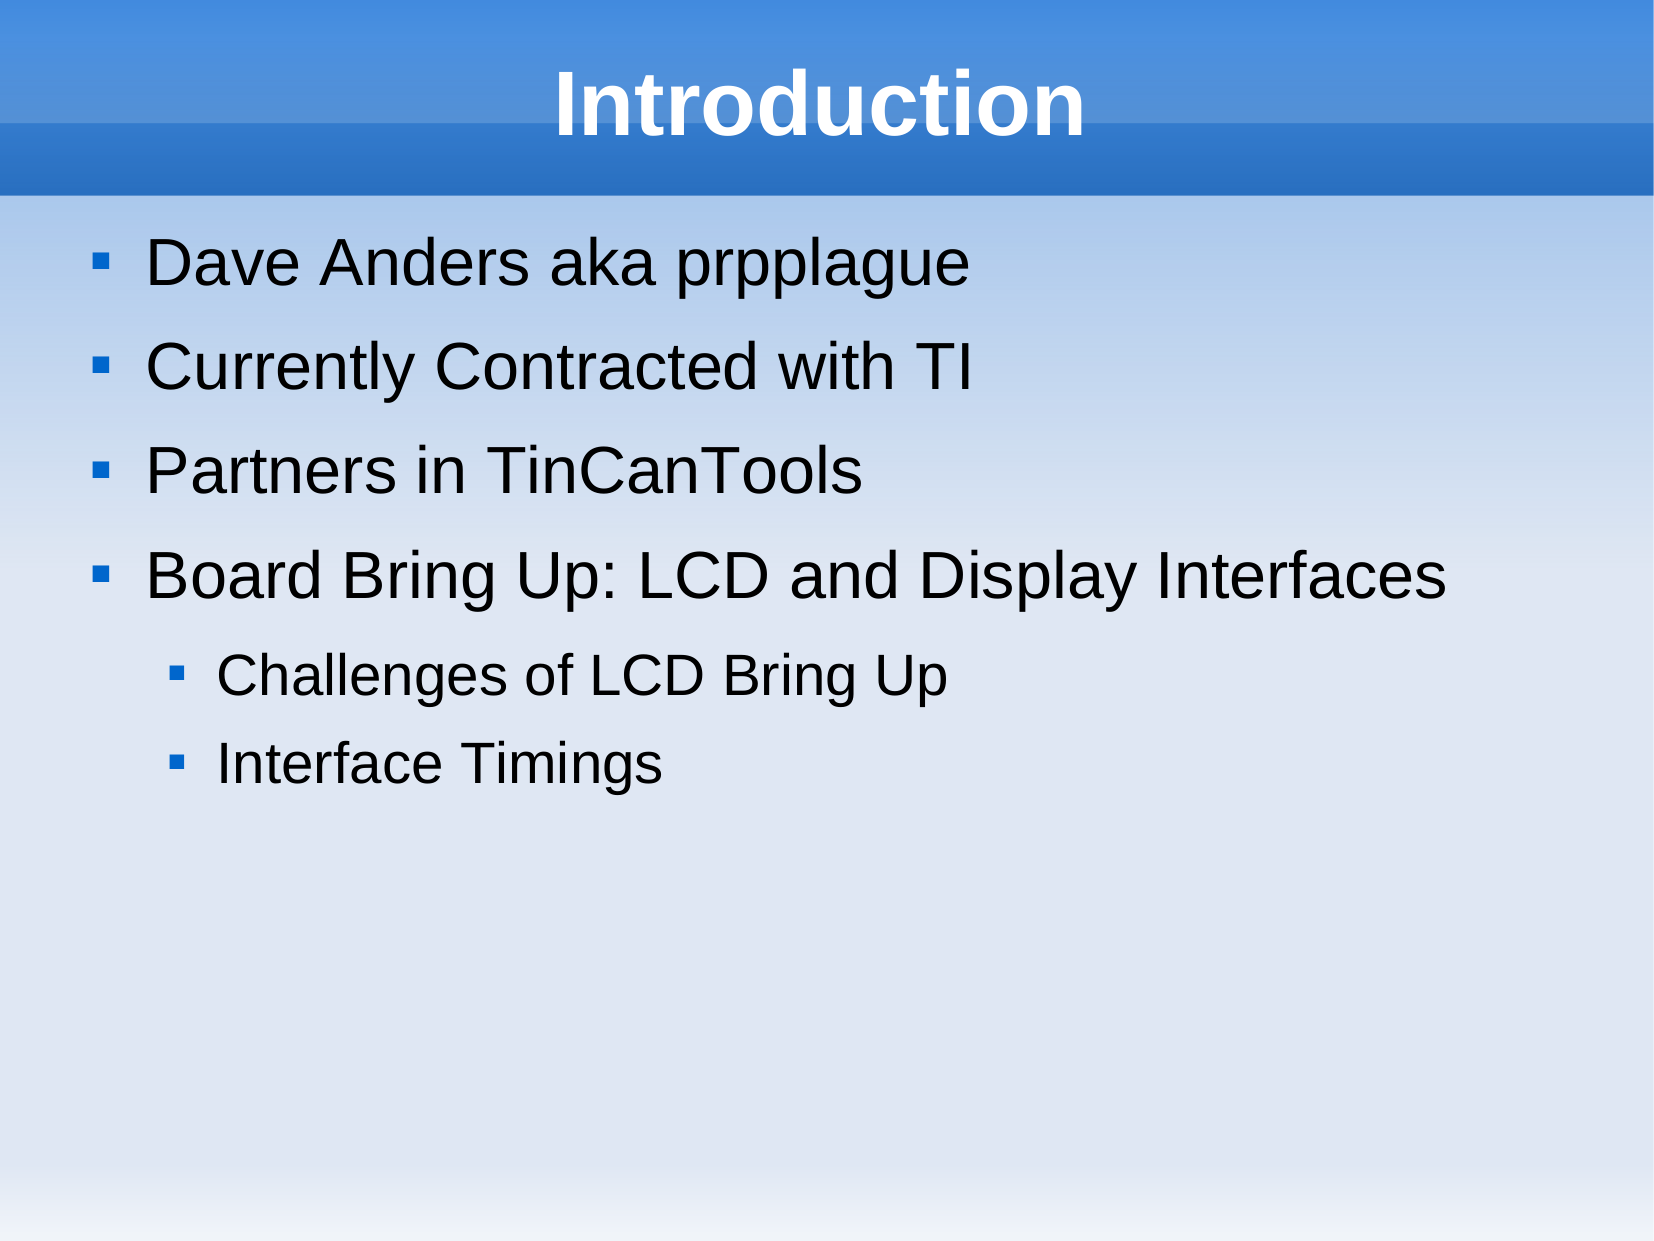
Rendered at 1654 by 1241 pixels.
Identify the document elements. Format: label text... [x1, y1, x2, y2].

list Dave Anders aka prpplague Currently Contracted with TI Partners in TinCanTools Board Bring Up: LCD and Display Interfaces Challenges of LCD Bring Up Interface Timings [75, 225, 1564, 1044]
picture [0, 0, 1654, 1241]
title Introduction [76, 0, 1565, 208]
